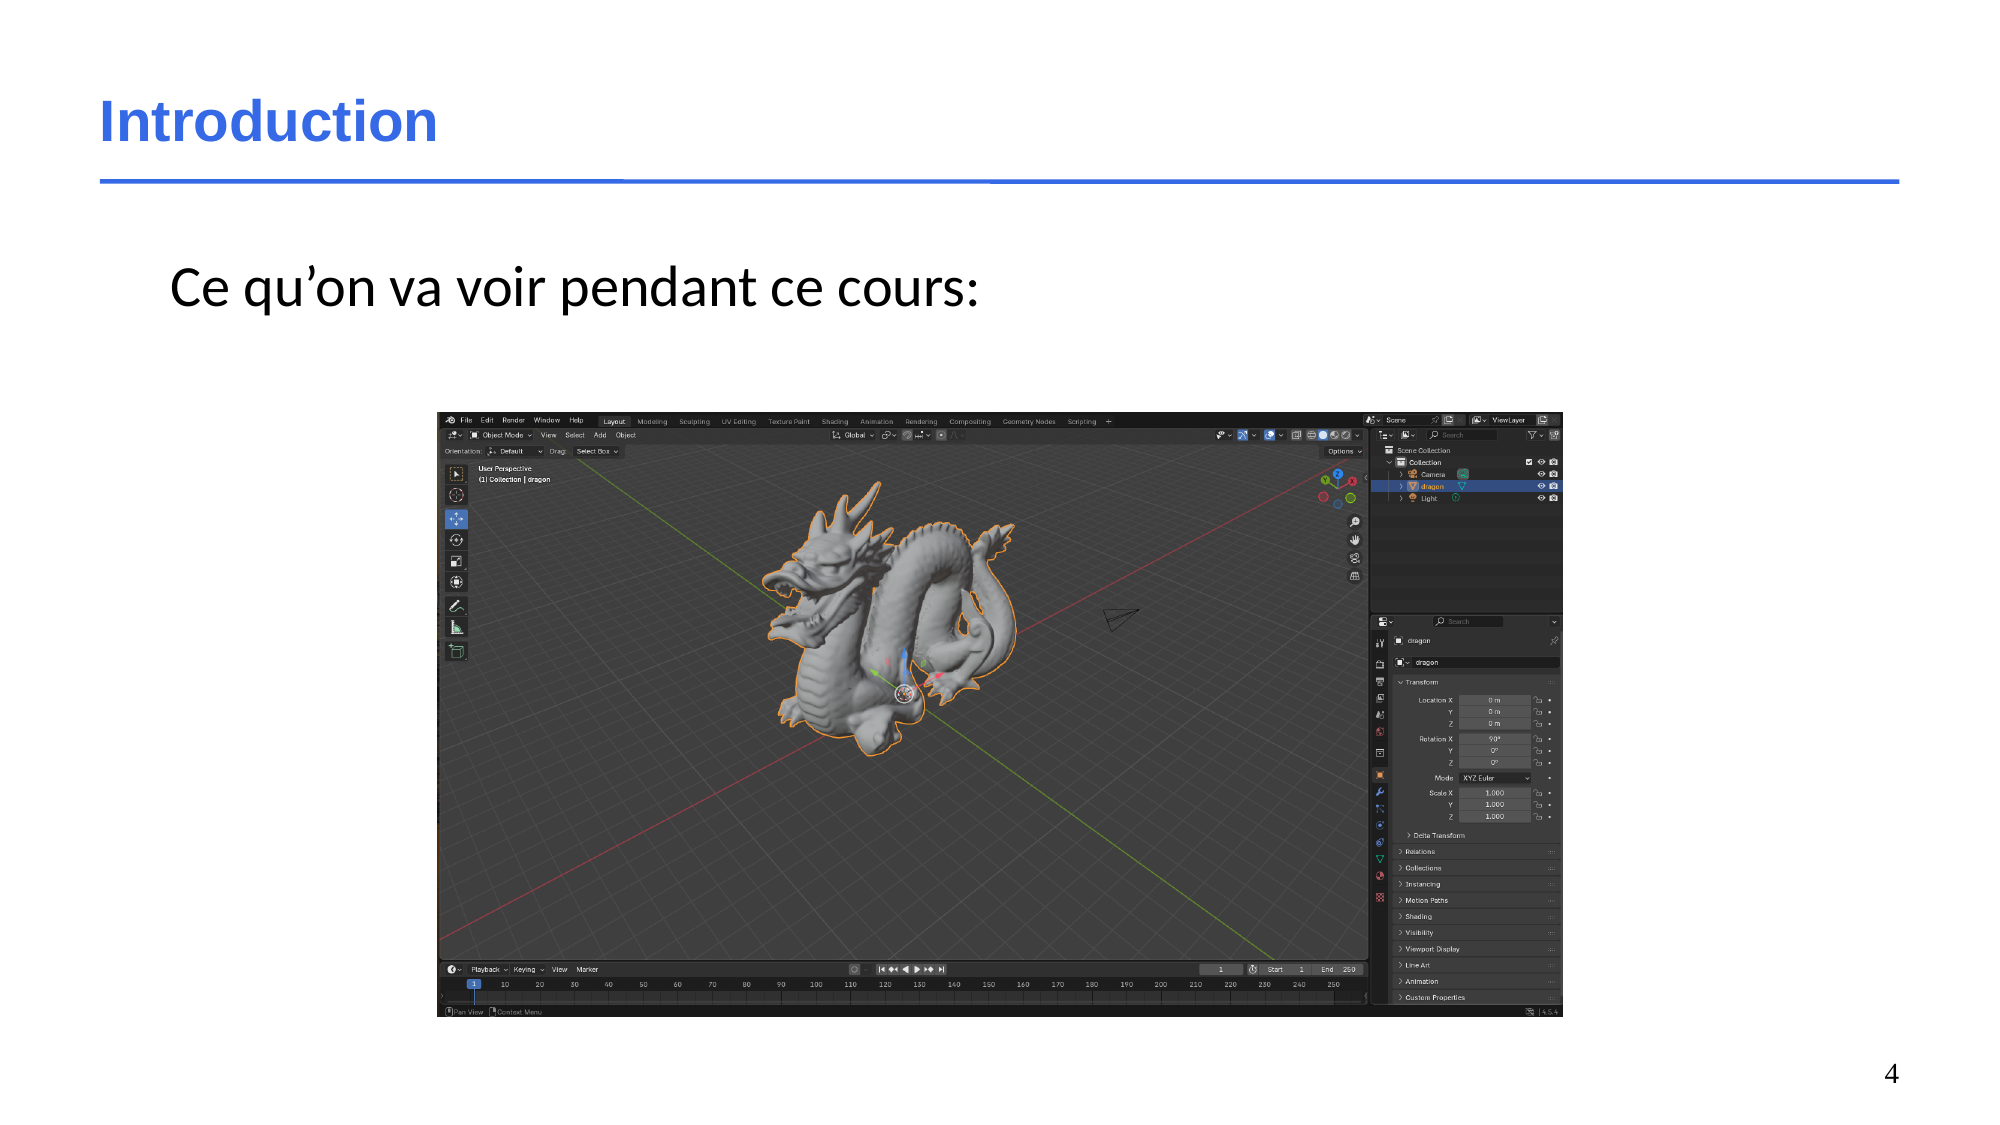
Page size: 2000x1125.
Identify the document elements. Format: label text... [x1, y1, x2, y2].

list Ce qu’on va voir pendant ce cours: [99, 263, 1900, 976]
picture [437, 412, 1563, 1017]
title Introduction [99, 27, 1900, 215]
